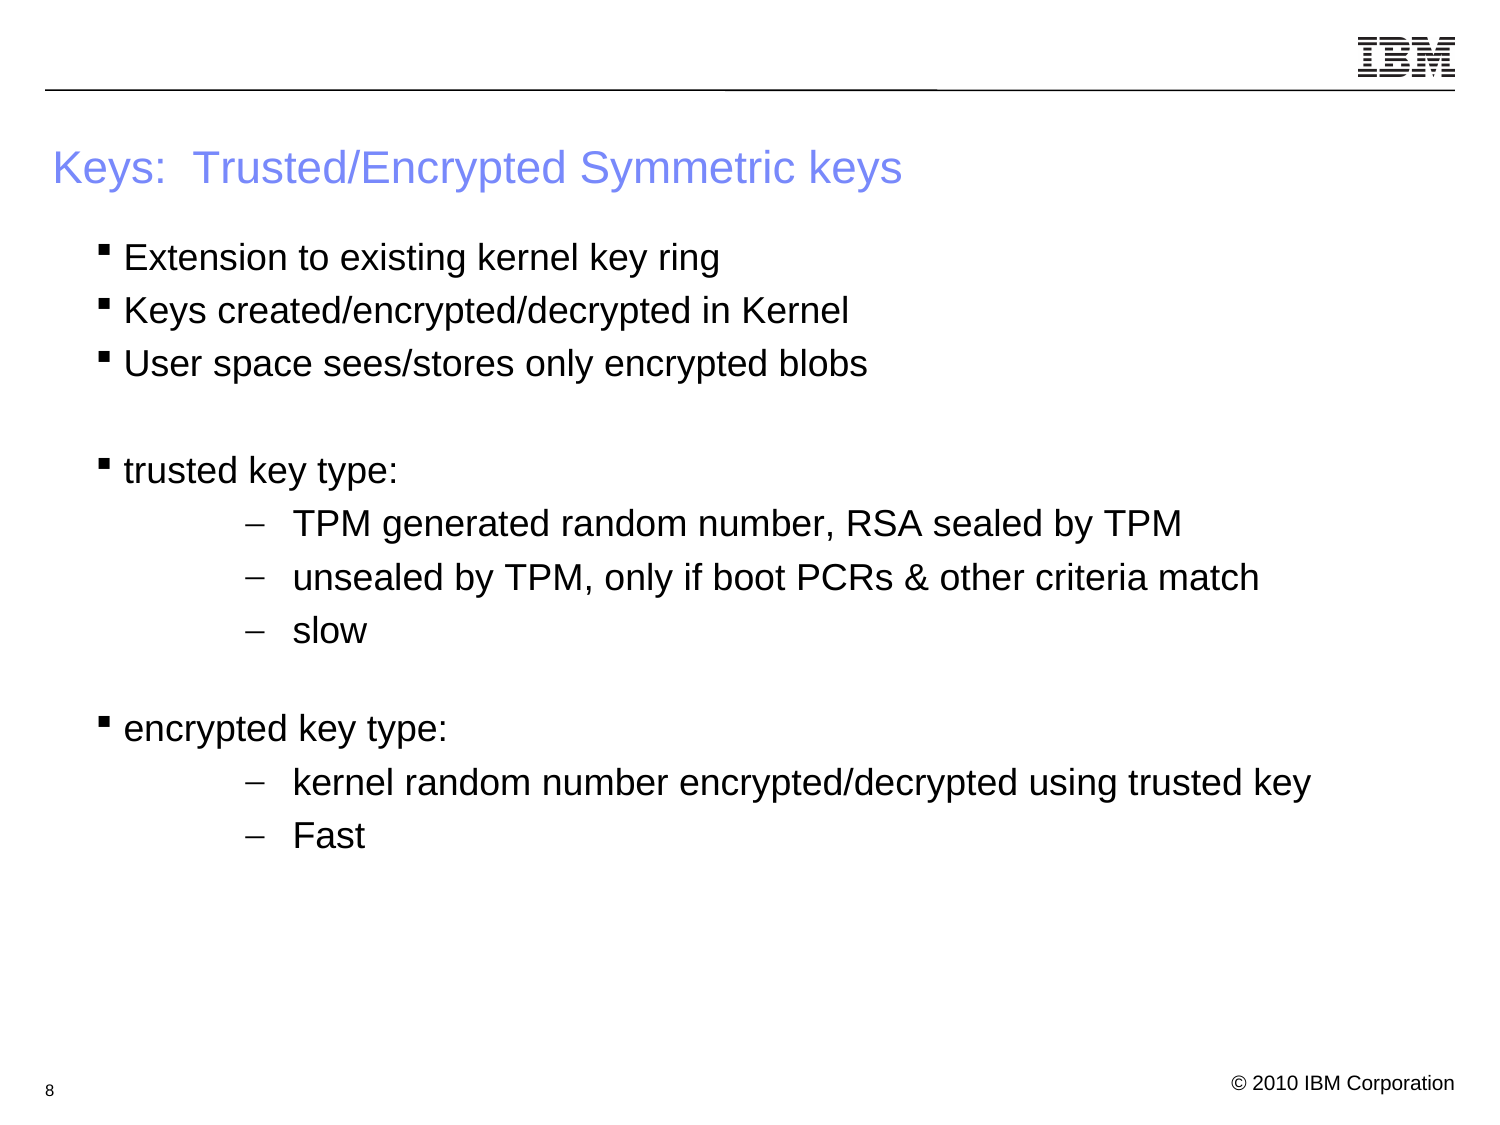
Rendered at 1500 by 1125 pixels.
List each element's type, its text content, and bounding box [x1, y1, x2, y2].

list Extension to existing kernel key ring Keys created/encrypted/decrypted in Kernel User space sees/stores only encrypted blobs trusted key type: TPM generated random number, RSA sealed by TPM unsealed by TPM, only if boot PCRs & other criteria match slow encrypted key type: kernel random number encrypted/decrypted using trusted key Fast [80, 224, 1500, 1074]
title Keys: Trusted/Encrypted Symmetric keys [37, 112, 1457, 226]
picture [1358, 37, 1455, 77]
